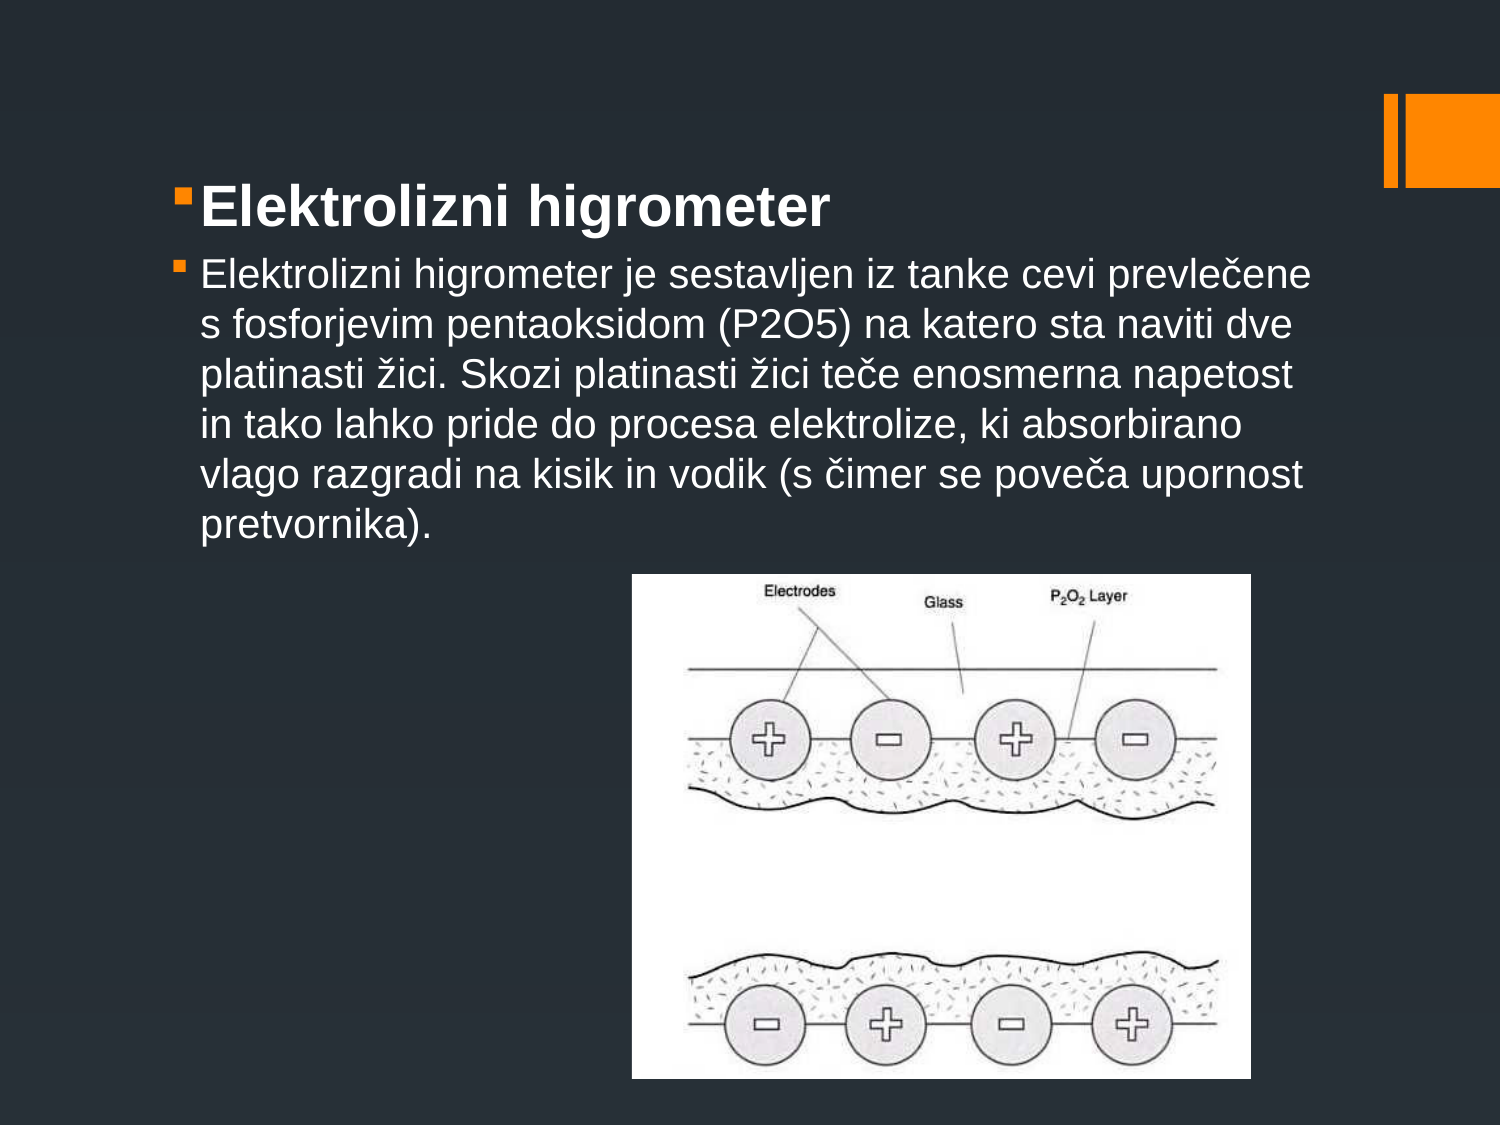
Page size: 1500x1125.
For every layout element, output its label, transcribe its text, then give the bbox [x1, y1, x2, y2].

picture [631, 574, 1251, 1079]
list Elektrolizni higrometer Elektrolizni higrometer je sestavljen iz tanke cevi prevlečene s fosforjevim pentaoksidom (P2O5) na katero sta naviti dve platinasti žici. Skozi platinasti žici teče enosmerna napetost in tako lahko pride do procesa elektrolize, ki absorbirano vlago razgradi na kisik in vodik (s čimer se poveča upornost pretvornika). [147, 160, 1348, 742]
